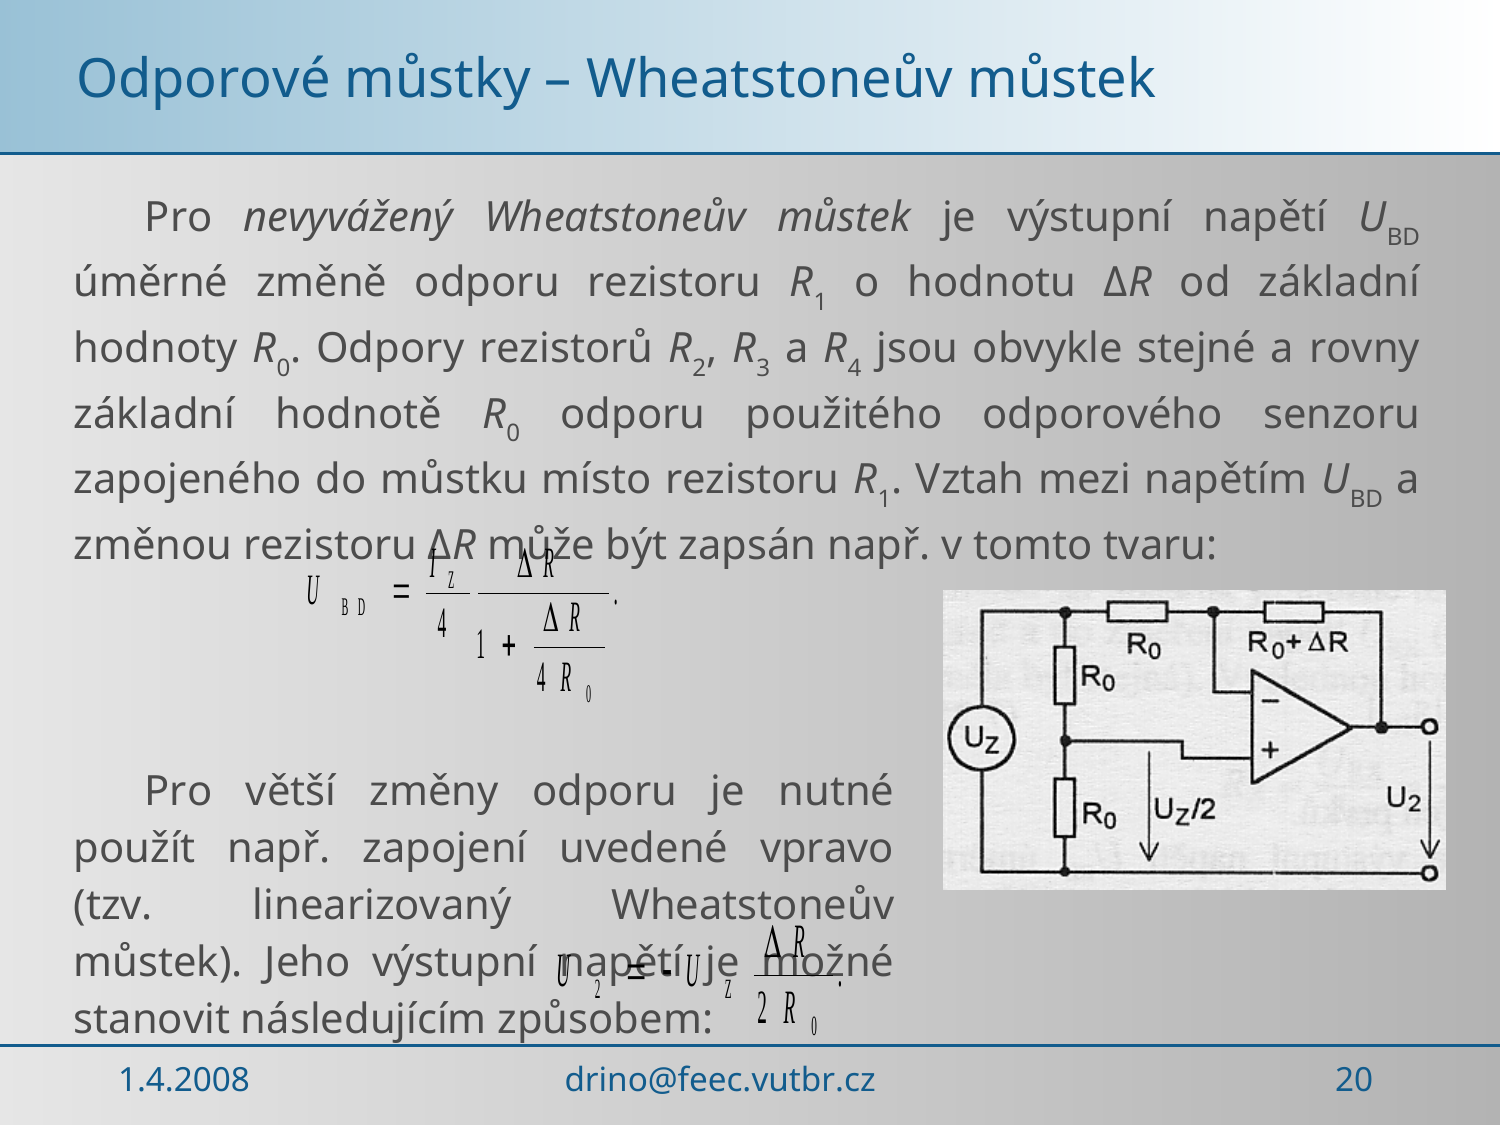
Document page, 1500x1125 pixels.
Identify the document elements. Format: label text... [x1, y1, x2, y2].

picture [553, 910, 857, 1047]
picture [303, 535, 630, 713]
picture [943, 590, 1446, 890]
title Odporové můstky – Wheatstoneův můstek [0, 0, 1500, 152]
text_box Pro nevyvážený Wheatstoneův můstek je výstupní napětí UBD úměrné změně odporu rezistoru R1 o hodnotu ΔR od základní hodnoty R0. Odpory rezistorů R2, R3 a R4 jsou obvykle stejné a rovny základní hodnotě R0 odporu použitého odporového senzoru zapojeného do můstku místo rezistoru R1. Vztah mezi napětím UBD a změnou rezistoru ΔR může být zapsán např. v tomto tvaru: Pro větší změny odporu je nutné použít např. zapojení uvedené vpravo (tzv. linearizovaný Wheatstoneův můstek). Jeho výstupní napětí je možné stanovit následujícím způsobem: [59, 178, 1442, 1044]
text_box drino@feec.vutbr.cz [454, 1049, 987, 1125]
text_box 17 [1075, 1049, 1388, 1125]
text_box 1.4.2008 [103, 1049, 432, 1125]
